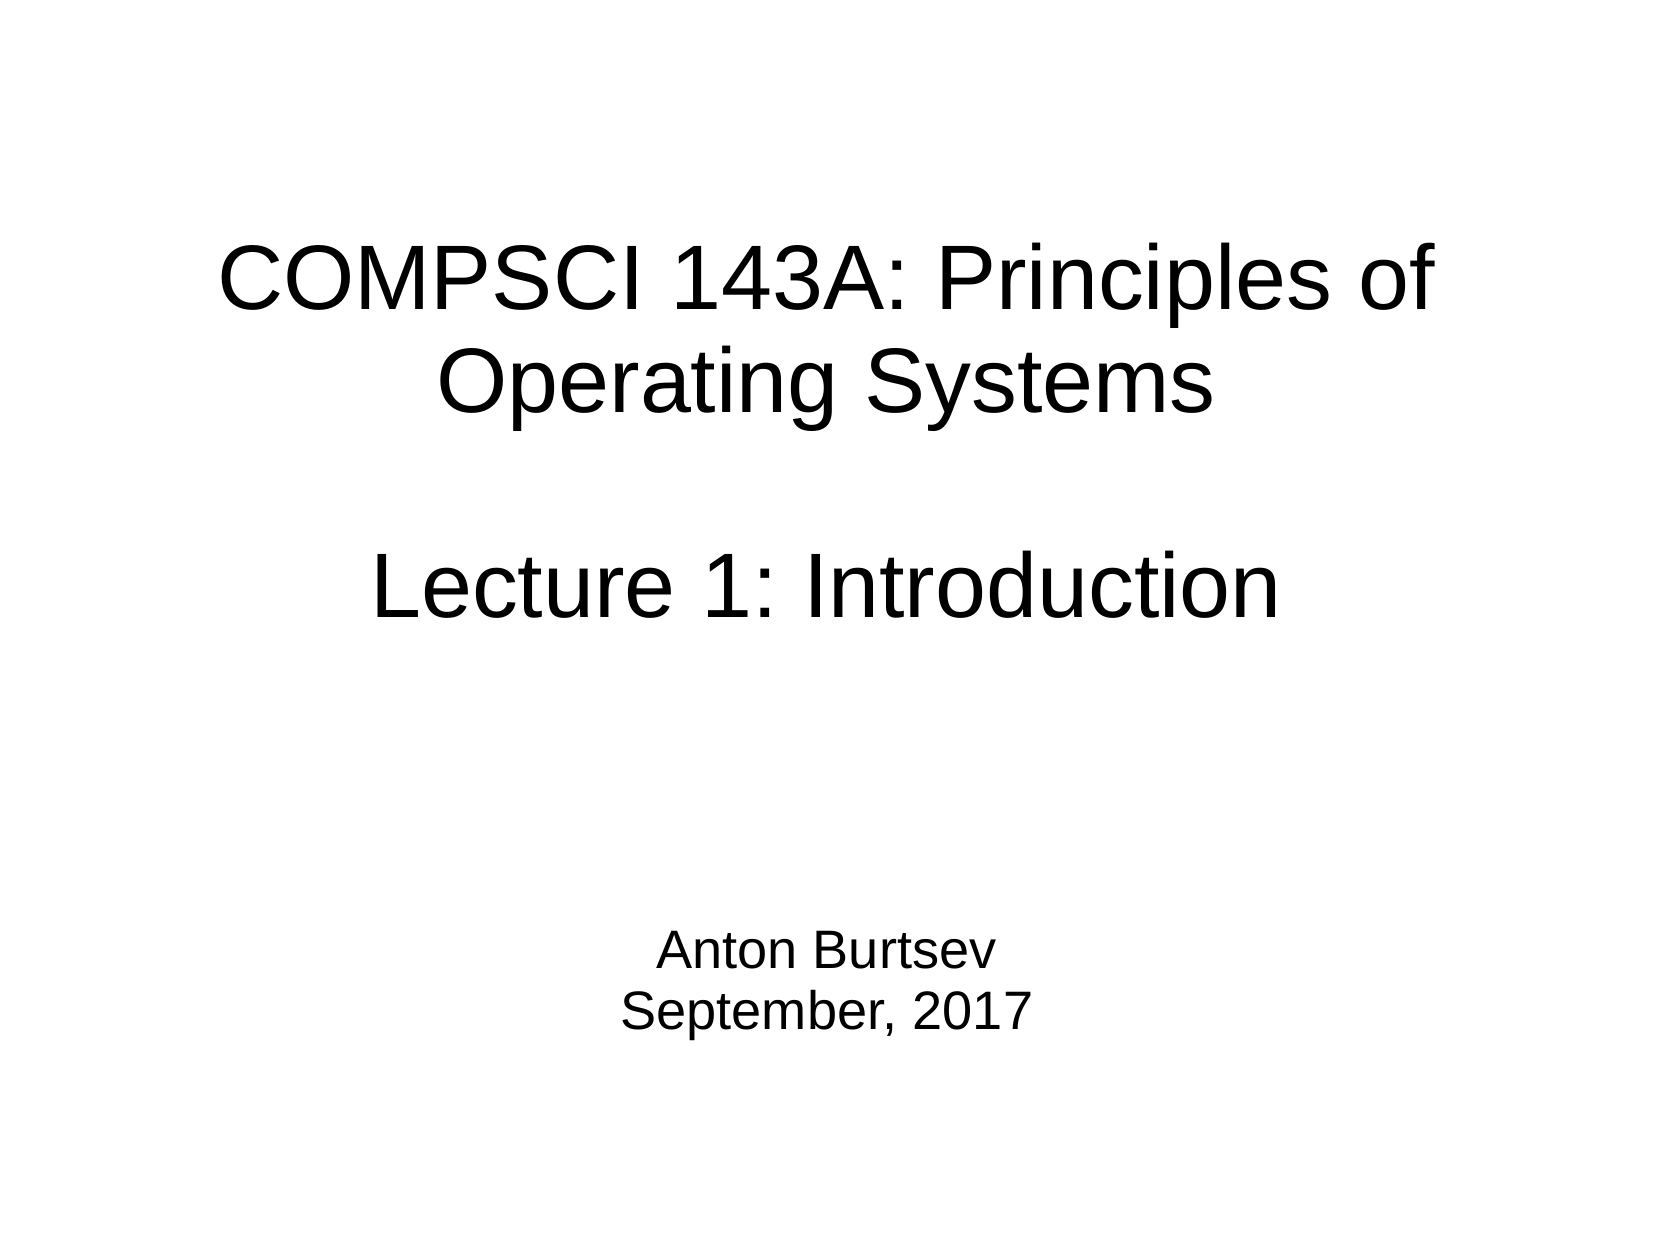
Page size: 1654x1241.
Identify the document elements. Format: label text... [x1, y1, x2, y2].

title COMPSCI 143A: Principles of Operating Systems Lecture 1: Introduction [82, 113, 1571, 637]
subtitle Anton Burtsev September, 2017 [82, 637, 1571, 1109]
